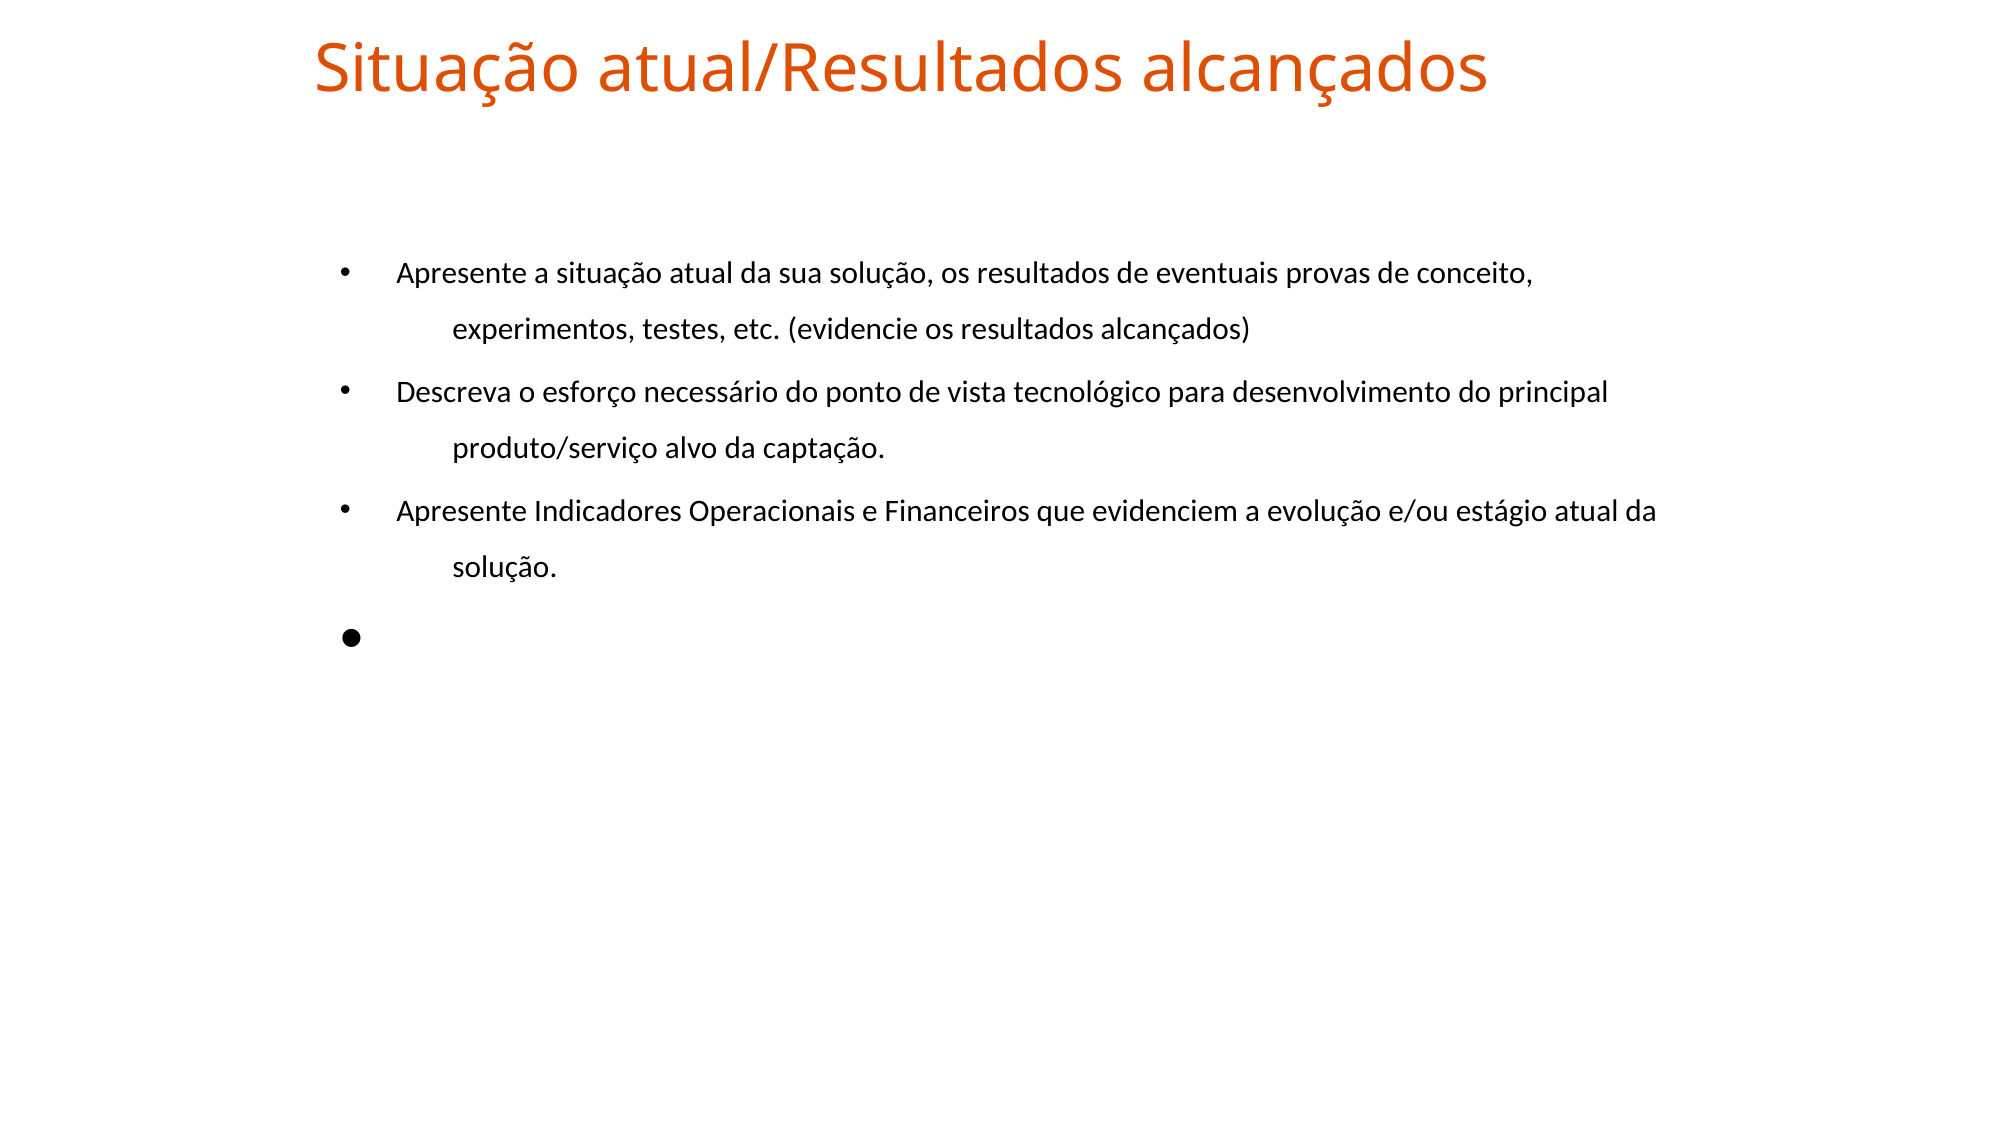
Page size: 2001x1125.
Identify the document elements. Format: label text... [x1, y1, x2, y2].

text_box Situação atual/Resultados alcançados [314, 0, 1696, 145]
text_box Apresente a situação atual da sua solução, os resultados de eventuais provas de conceito, experimentos, testes, etc. (evidencie os resultados alcançados) Descreva o esforço necessário do ponto de vista tecnológico para desenvolvimento do principal produto/serviço alvo da captação. Apresente Indicadores Operacionais e Financeiros que evidenciem a evolução e/ou estágio atual da solução. [324, 226, 1675, 1059]
